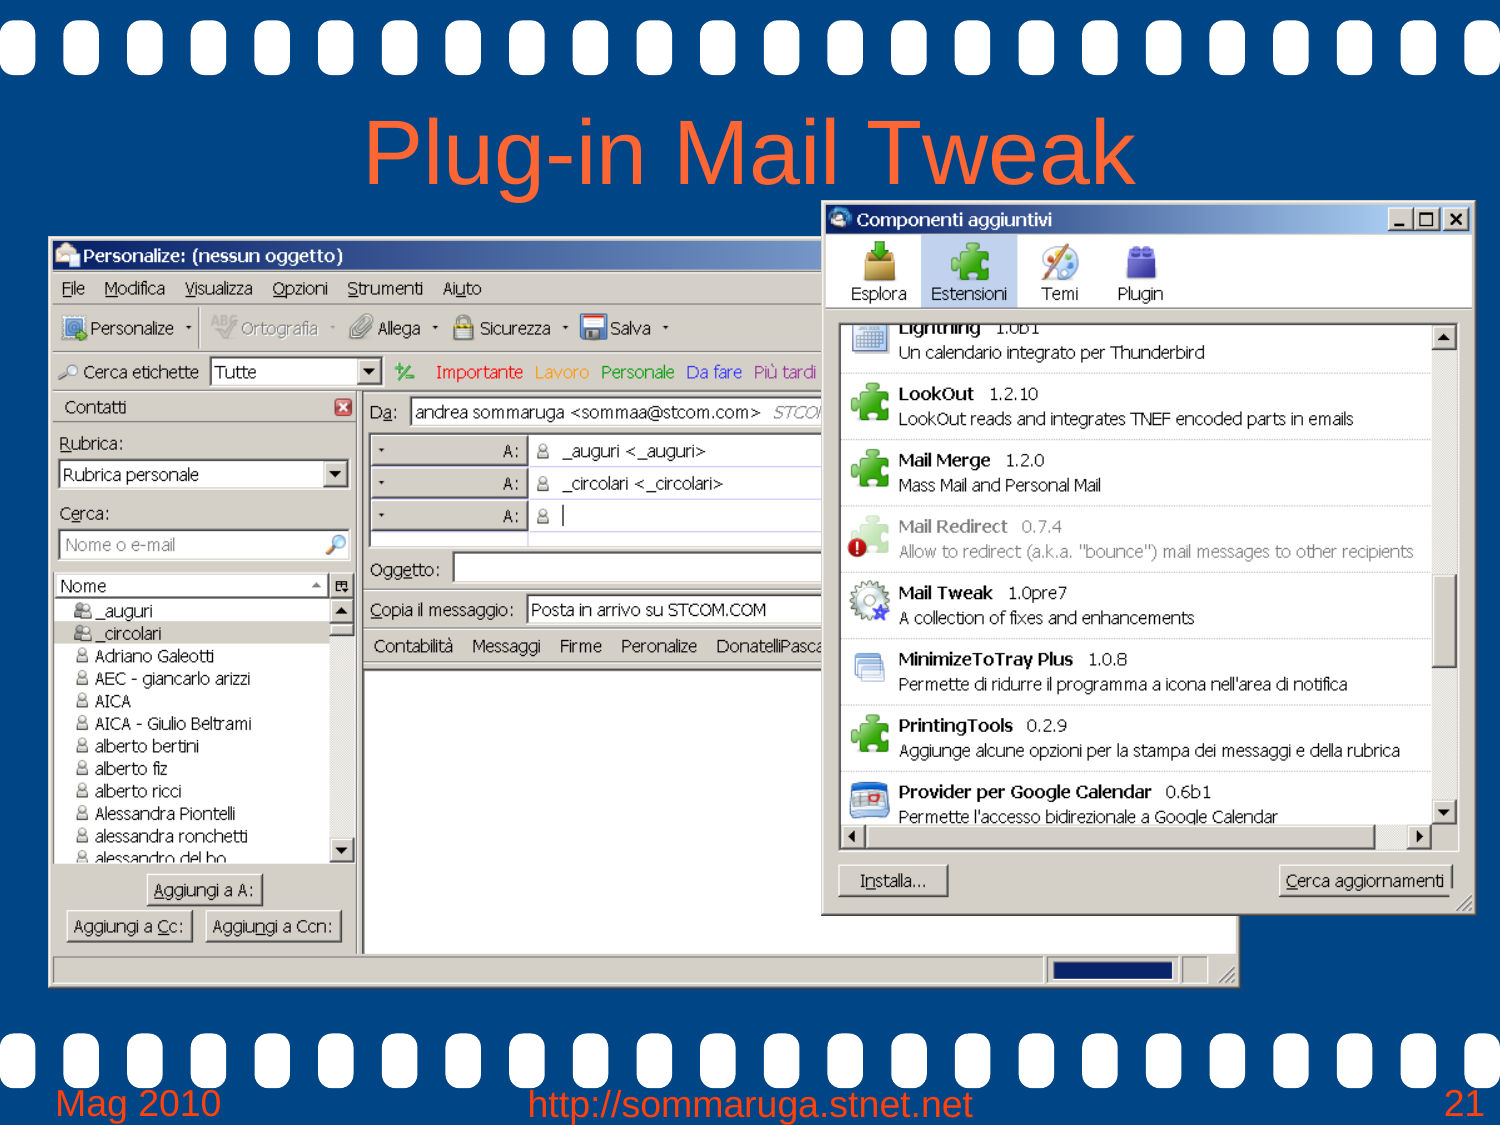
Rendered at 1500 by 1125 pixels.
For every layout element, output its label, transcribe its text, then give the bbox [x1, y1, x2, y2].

title Plug-in Mail Tweak [75, 58, 1426, 237]
picture [48, 200, 1477, 989]
